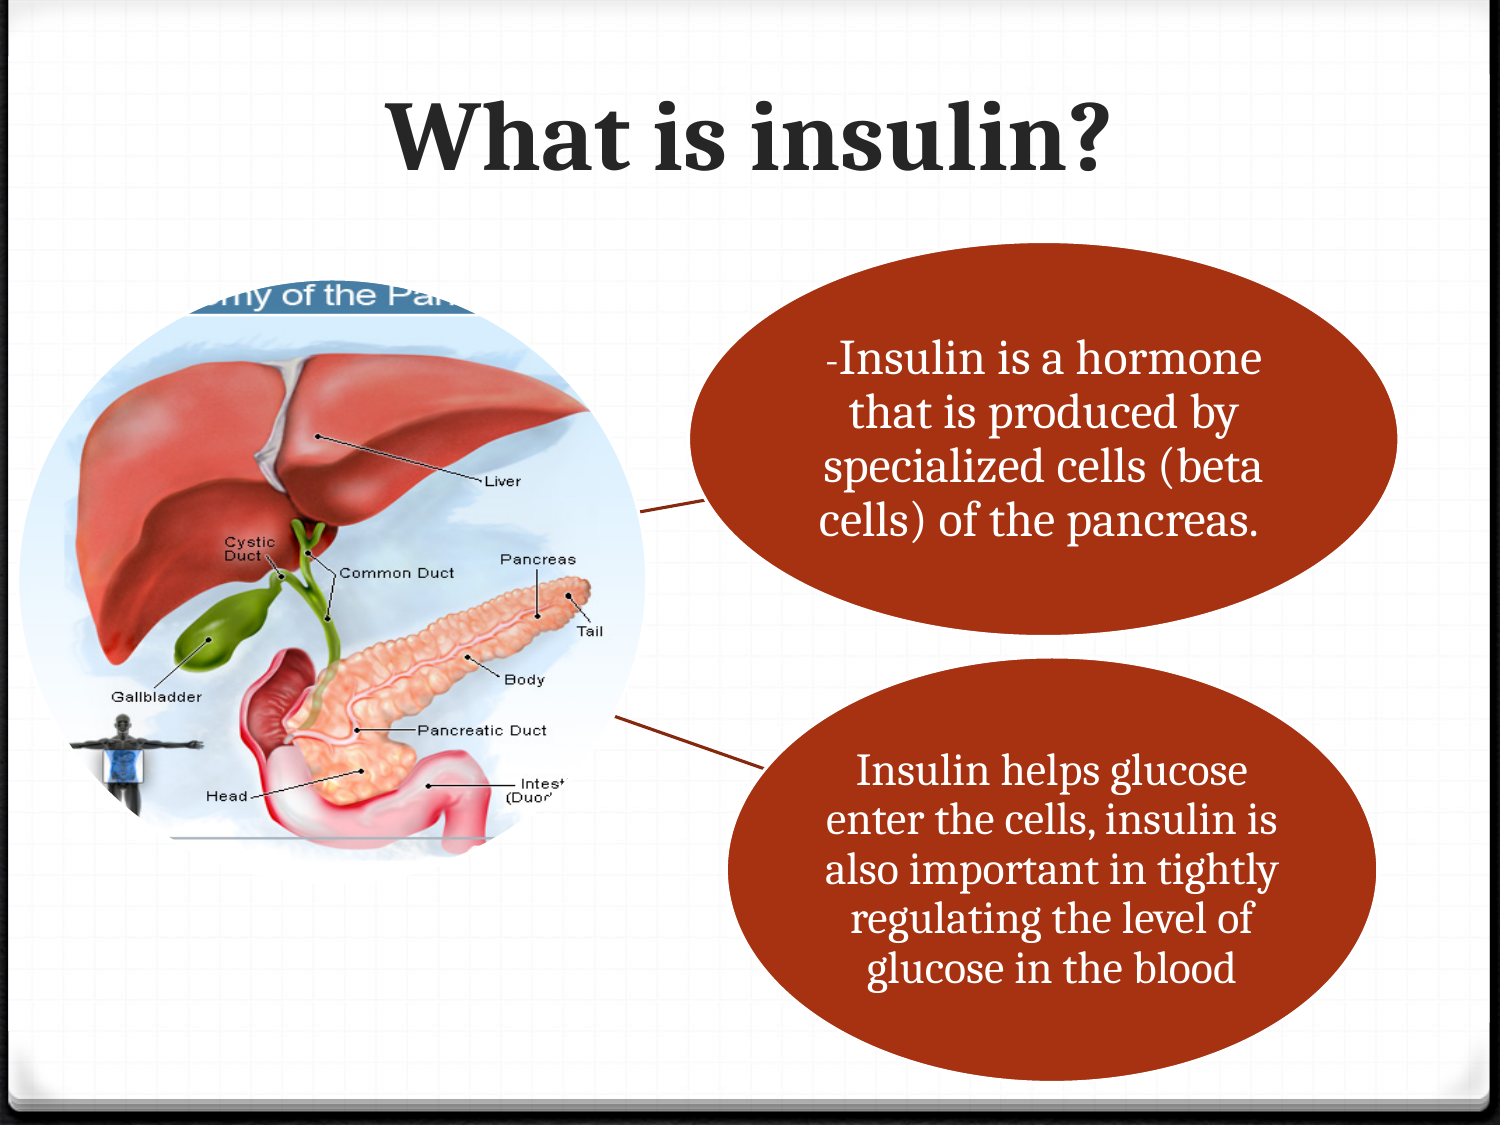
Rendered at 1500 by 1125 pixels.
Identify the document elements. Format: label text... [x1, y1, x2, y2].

picture [0, 0, 1500, 1125]
text_box -Insulin is a hormone that is produced by specialized cells (beta cells) of the pancreas. [688, 241, 1399, 637]
title What is insulin? [90, 71, 1410, 309]
text_box [17, 278, 647, 883]
text_box Insulin helps glucose enter the cells, insulin is also important in tightly regulating the level of glucose in the blood [726, 656, 1378, 1083]
